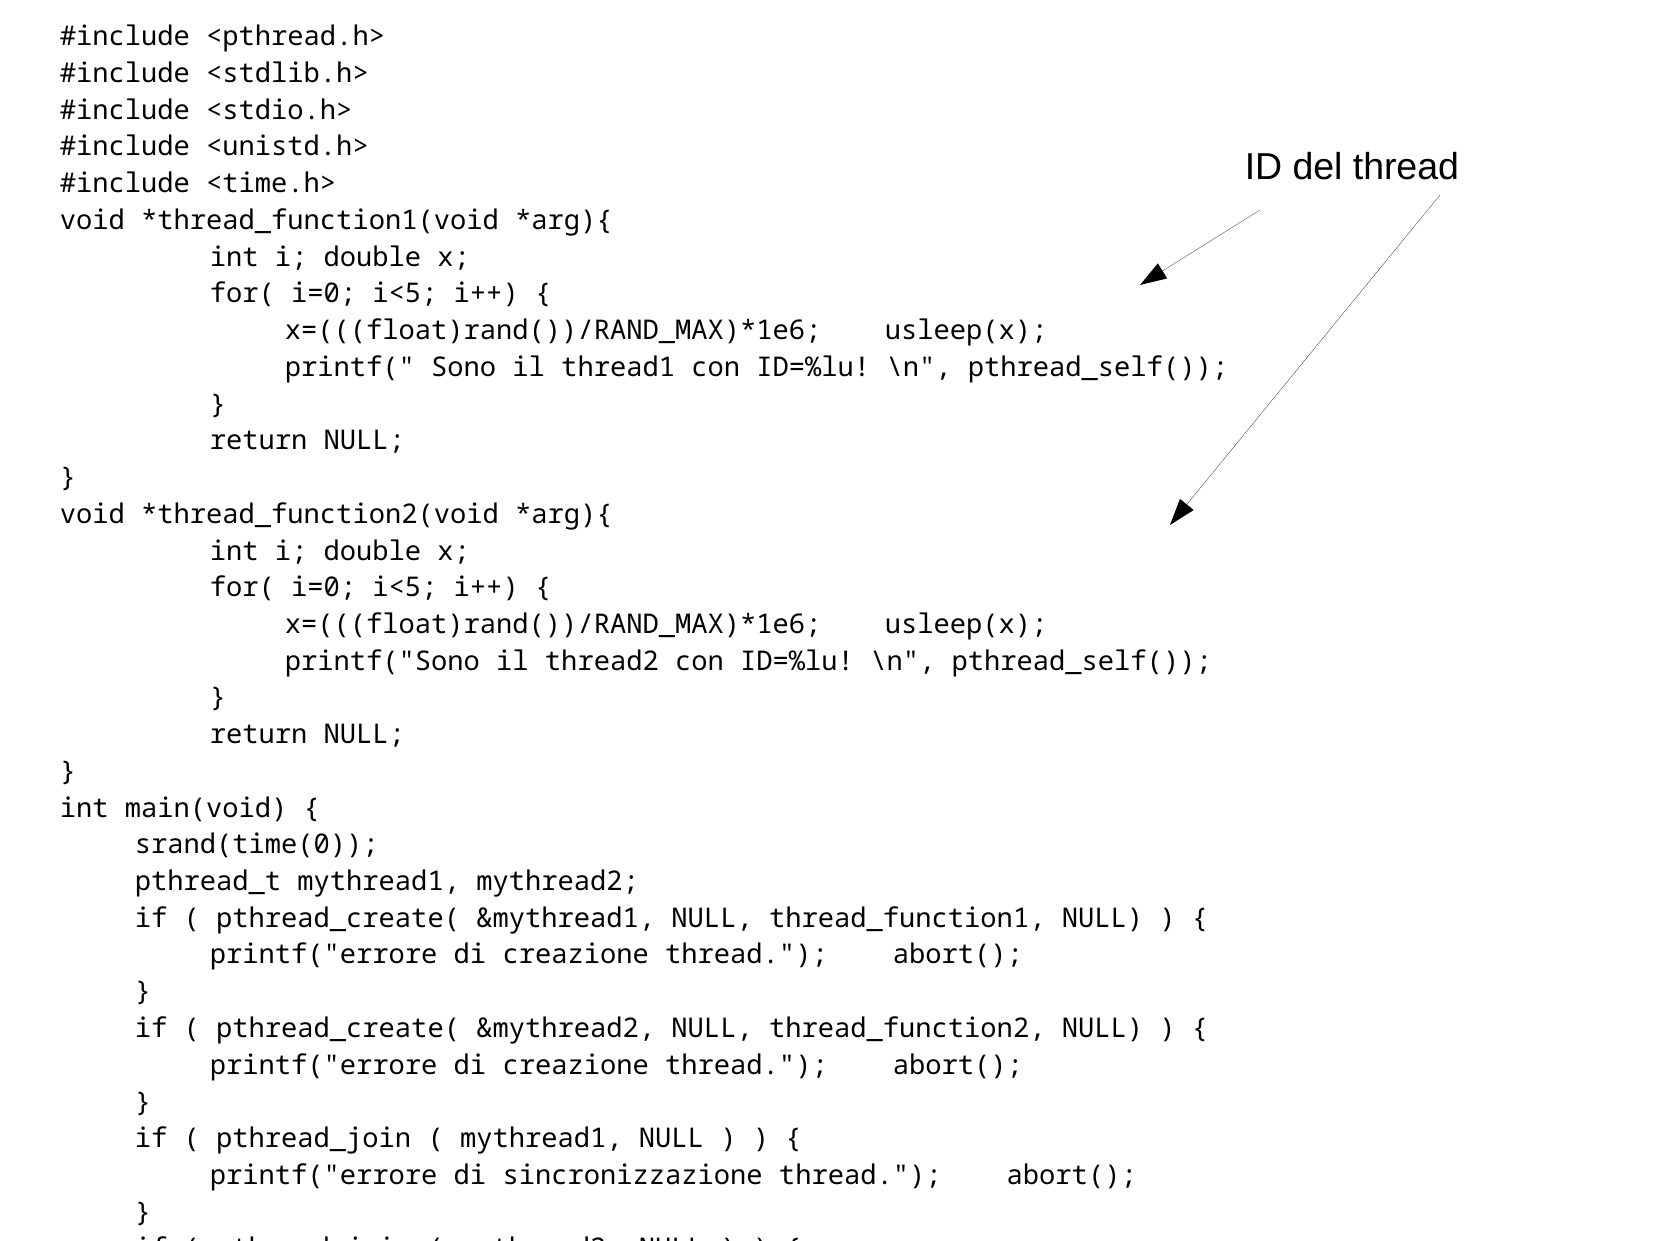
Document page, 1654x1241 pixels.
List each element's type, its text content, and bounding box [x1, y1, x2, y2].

text_box #include <pthread.h> #include <stdlib.h> #include <stdio.h> #include <unistd.h> #include <time.h> void *thread_function1(void *arg){ int i; double x; for( i=0; i<5; i++) { x=(((float)rand())/RAND_MAX)*1e6; usleep(x); printf(" Sono il thread1 con ID=%lu! \n", pthread_self()); } return NULL; } void *thread_function2(void *arg){ int i; double x; for( i=0; i<5; i++) { x=(((float)rand())/RAND_MAX)*1e6; usleep(x); printf("Sono il thread2 con ID=%lu! \n", pthread_self()); } return NULL; } int main(void) { srand(time(0)); pthread_t mythread1, mythread2; if ( pthread_create( &mythread1, NULL, thread_function1, NULL) ) { printf("errore di creazione thread."); abort(); } if ( pthread_create( &mythread2, NULL, thread_function2, NULL) ) { printf("errore di creazione thread."); abort(); } if ( pthread_join ( mythread1, NULL ) ) { printf("errore di sincronizzazione thread."); abort(); } if ( pthread_join ( mythread2, NULL ) ) { printf("errore di sincronizzazione thread."); abort(); } exit(0); } [45, 9, 1606, 1223]
text_box ID del thread [1230, 138, 1606, 196]
